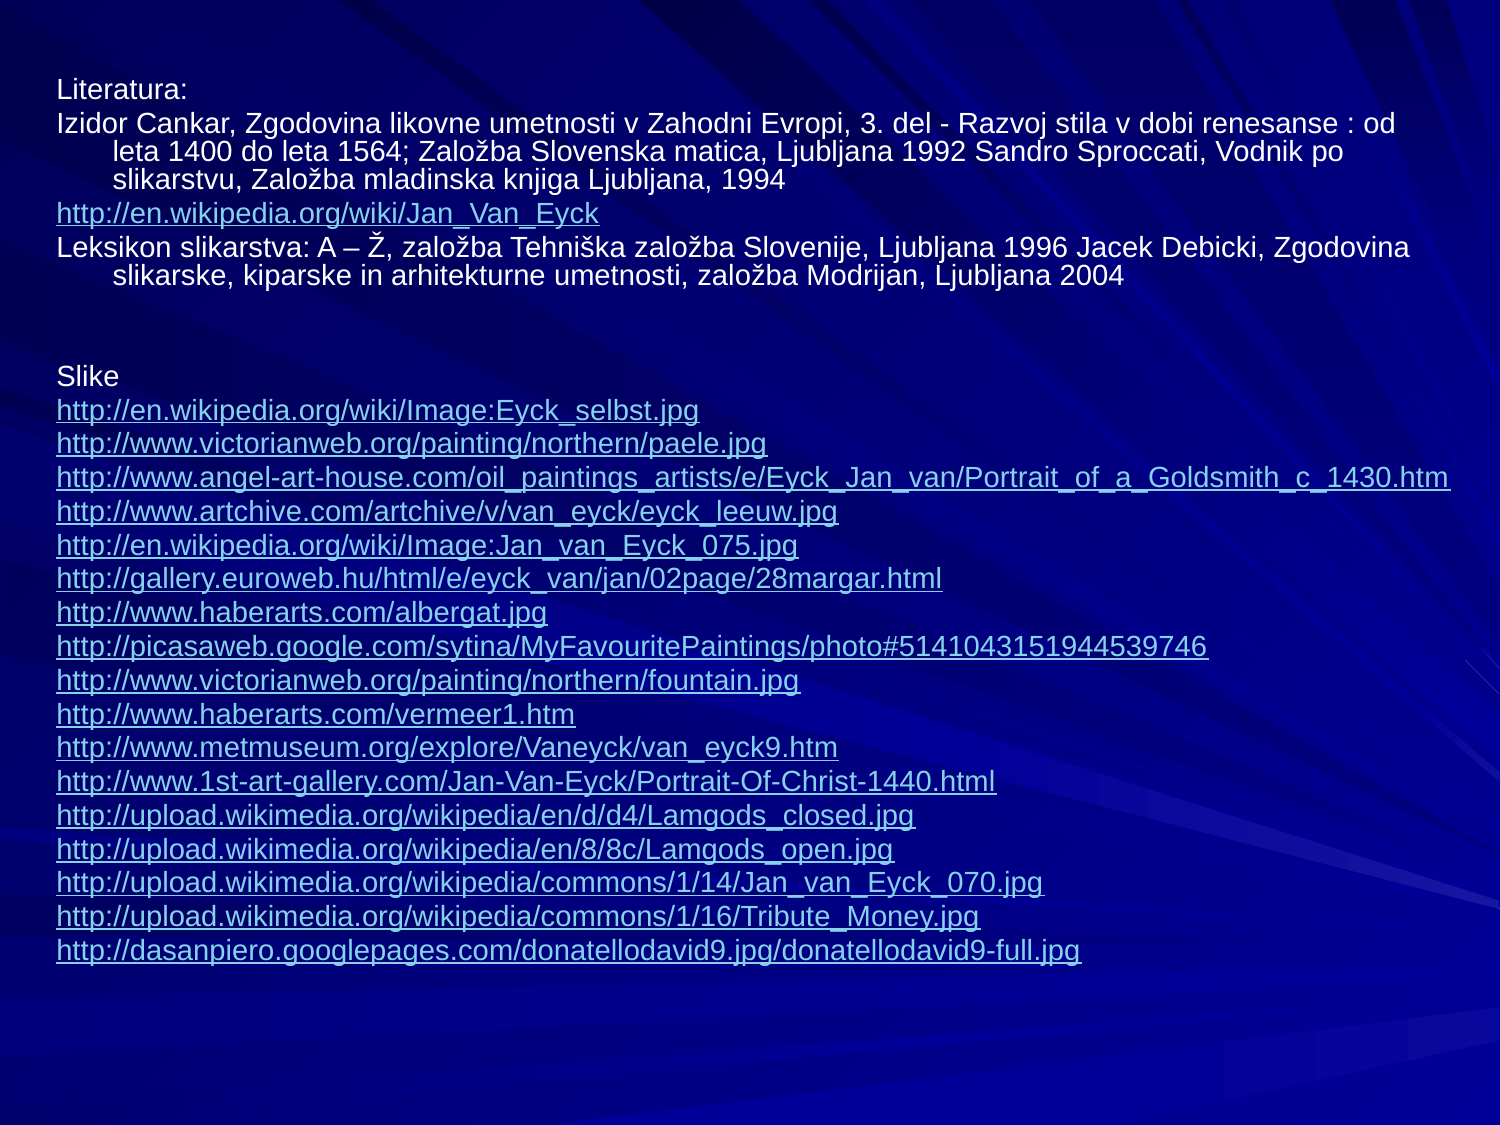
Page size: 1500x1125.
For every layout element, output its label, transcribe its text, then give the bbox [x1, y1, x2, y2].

list Literatura: Izidor Cankar, Zgodovina likovne umetnosti v Zahodni Evropi, 3. del - Razvoj stila v dobi renesanse : od leta 1400 do leta 1564; Založba Slovenska matica, Ljubljana 1992 Sandro Sproccati, Vodnik po slikarstvu, Založba mladinska knjiga Ljubljana, 1994 http://en.wikipedia.org/wiki/Jan_Van_Eyck Leksikon slikarstva: A – Ž, založba Tehniška založba Slovenije, Ljubljana 1996 Jacek Debicki, Zgodovina slikarske, kiparske in arhitekturne umetnosti, založba Modrijan, Ljubljana 2004 Slike http://en.wikipedia.org/wiki/Image:Eyck_selbst.jpg http://www.victorianweb.org/painting/northern/paele.jpg http://www.angel-art-house.com/oil_paintings_artists/e/Eyck_Jan_van/Portrait_of_a_Goldsmith_c_1430.htm http://www.artchive.com/artchive/v/van_eyck/eyck_leeuw.jpg http://en.wikipedia.org/wiki/Image:Jan_van_Eyck_075.jpg http://gallery.euroweb.hu/html/e/eyck_van/jan/02page/28margar.html http://www.haberarts.com/albergat.jpg http://picasaweb.google.com/sytina/MyFavouritePaintings/photo#5141043151944539746 http://www.victorianweb.org/painting/northern/fountain.jpg http://www.haberarts.com/vermeer1.htm http://www.metmuseum.org/explore/Vaneyck/van_eyck9.htm http://www.1st-art-gallery.com/Jan-Van-Eyck/Portrait-Of-Christ-1440.html http://upload.wikimedia.org/wikipedia/en/d/d4/Lamgods_closed.jpg http://upload.wikimedia.org/wikipedia/en/8/8c/Lamgods_open.jpg http://upload.wikimedia.org/wikipedia/commons/1/14/Jan_van_Eyck_070.jpg http://upload.wikimedia.org/wikipedia/commons/1/16/Tribute_Money.jpg http://dasanpiero.googlepages.com/donatellodavid9.jpg/donatellodavid9-full.jpg [41, 29, 1467, 1035]
